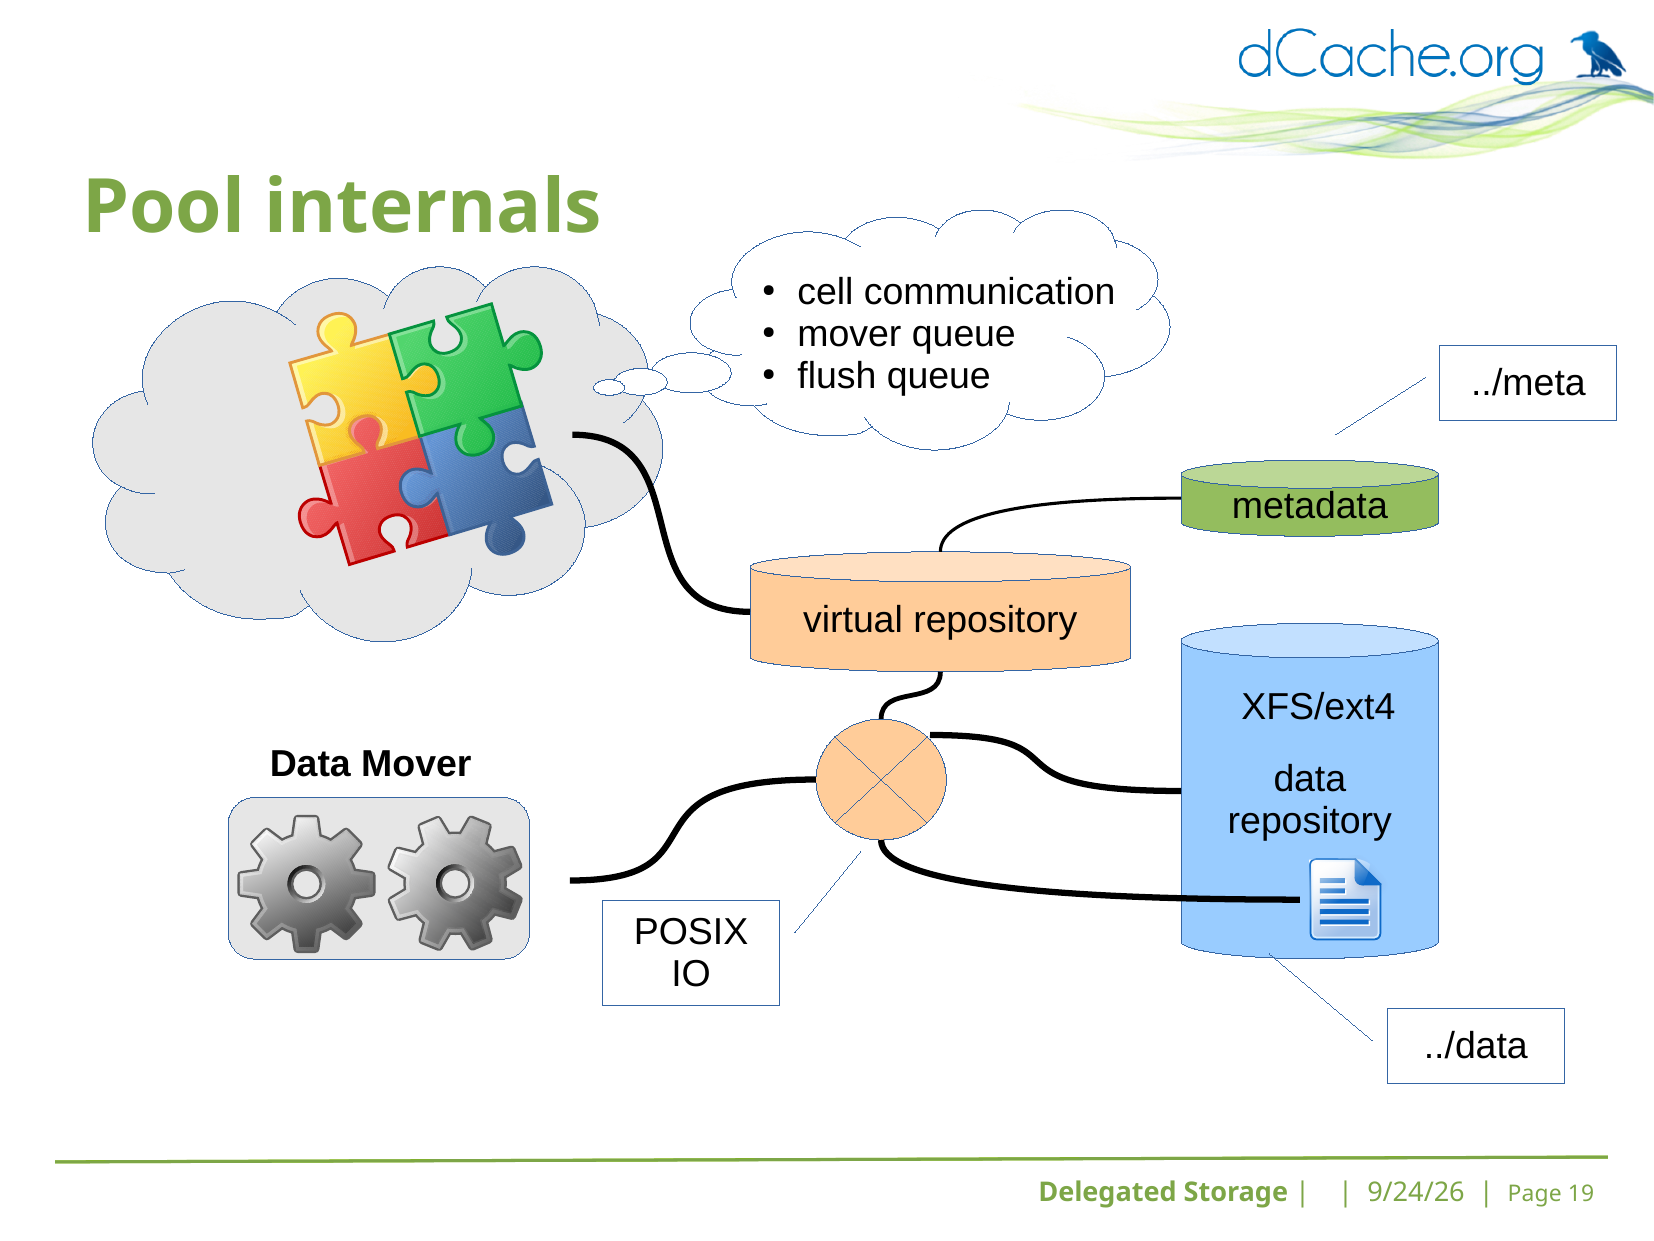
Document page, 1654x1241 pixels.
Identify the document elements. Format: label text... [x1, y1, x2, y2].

title Pool internals [82, 155, 1605, 252]
text_box XFS/ext4 [1226, 678, 1411, 736]
text_box Data Mover [255, 735, 511, 807]
text_box ../meta [1440, 345, 1617, 420]
text_box [397, 266, 483, 284]
picture [216, 789, 570, 998]
text_box cell communication mover queue flush queue [747, 263, 1198, 459]
text_box [92, 301, 550, 642]
text_box [488, 210, 1154, 484]
text_box POSIX IO [603, 900, 780, 1005]
picture [956, 16, 1654, 169]
text_box [573, 438, 648, 565]
text_box [309, 278, 368, 284]
text_box virtual repository [750, 569, 1131, 672]
text_box [516, 800, 530, 831]
text_box [497, 947, 526, 960]
text_box [816, 719, 947, 840]
picture [1299, 855, 1390, 945]
text_box data repository [1181, 642, 1439, 959]
text_box metadata [1181, 476, 1439, 537]
text_box ../data [1387, 1008, 1565, 1083]
picture [272, 284, 573, 585]
